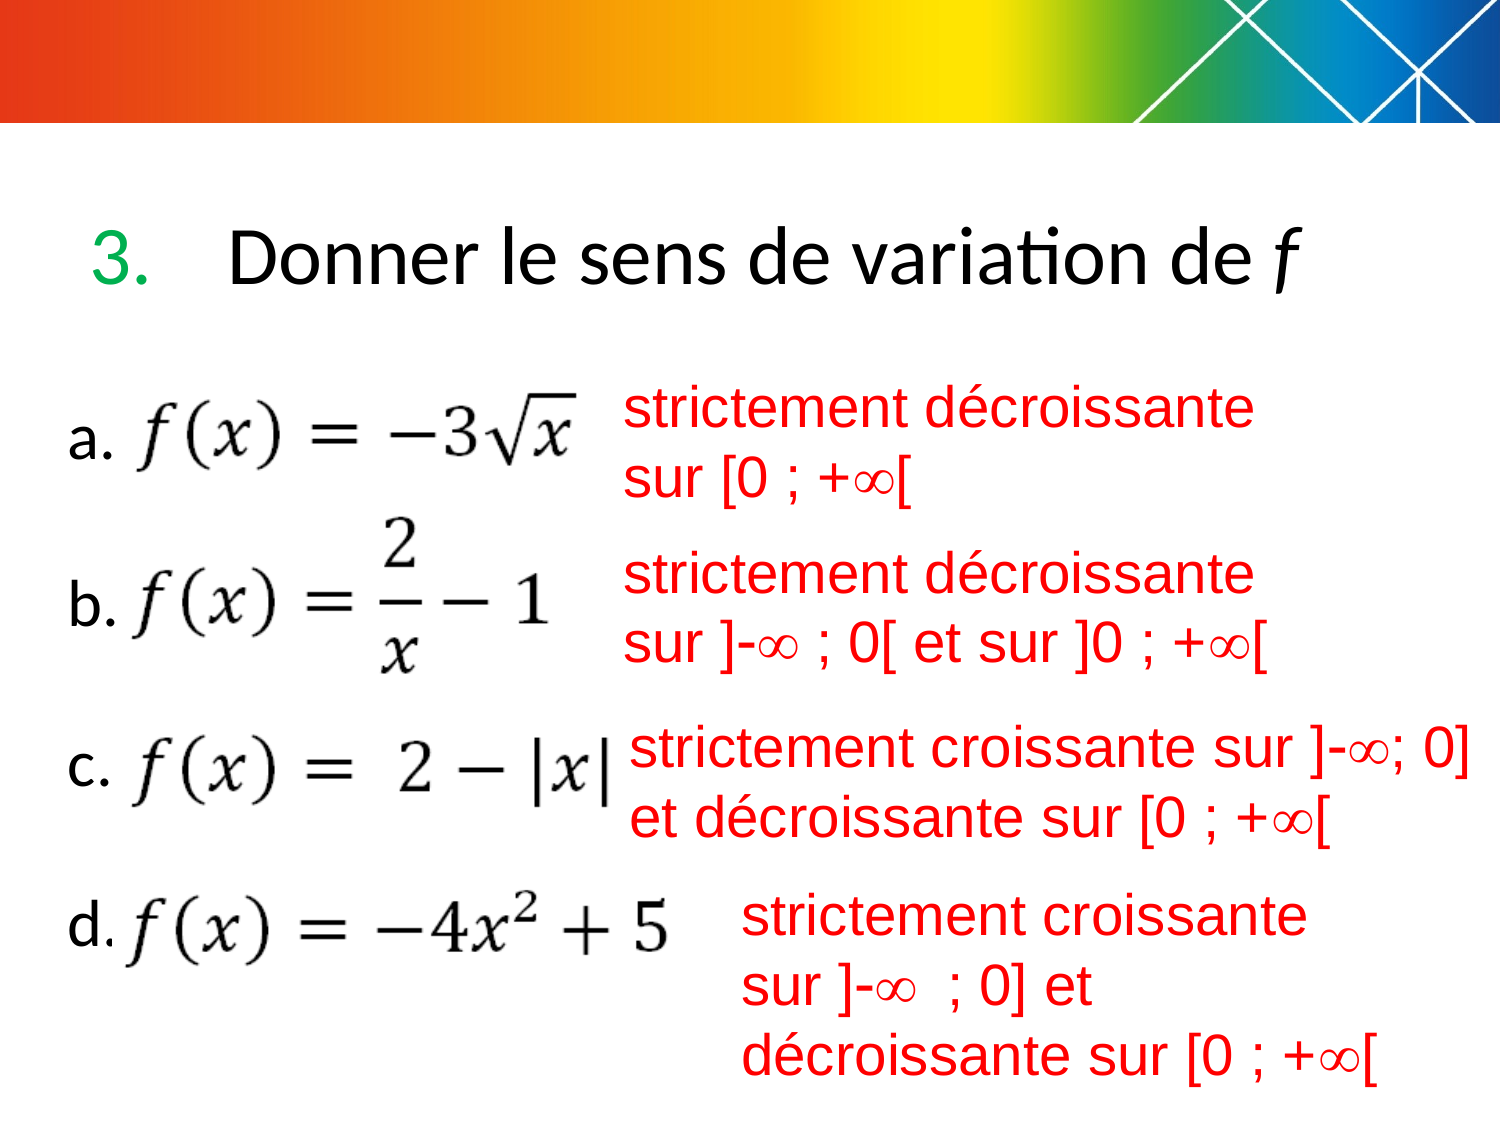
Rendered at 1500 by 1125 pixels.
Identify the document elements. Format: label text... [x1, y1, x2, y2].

picture [112, 881, 696, 982]
picture [112, 719, 614, 823]
text_box a. b. c. d. [53, 385, 609, 1048]
picture [123, 503, 571, 691]
text_box Donner le sens de variation de f [75, 164, 1500, 339]
text_box strictement croissante sur ]; 0] et décroissante sur [0 ; +[ [614, 701, 1500, 857]
picture [123, 373, 589, 491]
picture [1340, 0, 1500, 123]
picture [0, 0, 1359, 123]
text_box strictement décroissante sur ] ; 0[ et sur ]0 ; +[ [608, 527, 1500, 683]
text_box strictement croissante sur ] ; 0] et décroissante sur [0 ; +[ [726, 869, 1447, 1095]
text_box strictement décroissante sur [0 ; +[ [608, 361, 1500, 518]
